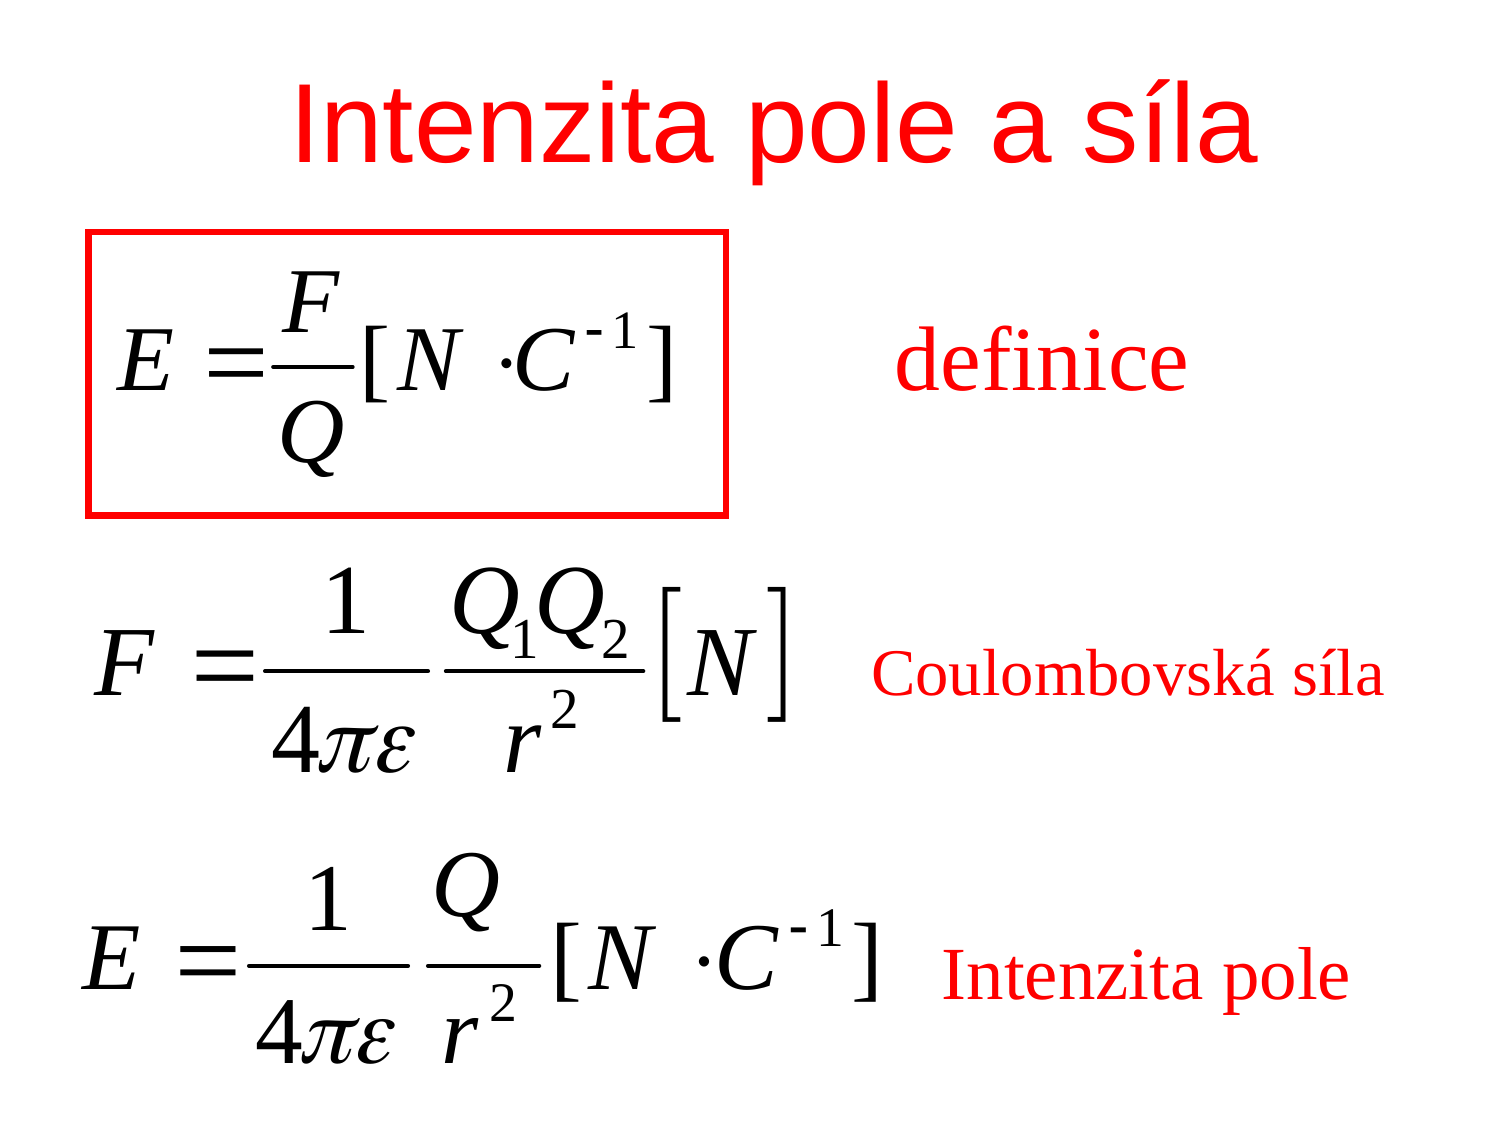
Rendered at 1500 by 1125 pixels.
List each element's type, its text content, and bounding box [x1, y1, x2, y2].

text_box definice [879, 290, 1258, 417]
chart [64, 822, 892, 1086]
text_box Coulombovská síla [856, 621, 1459, 717]
text_box Intenzita pole [927, 916, 1424, 1023]
text_box Intenzita pole a síla [123, 42, 1424, 194]
chart [76, 538, 804, 796]
chart [100, 243, 691, 499]
